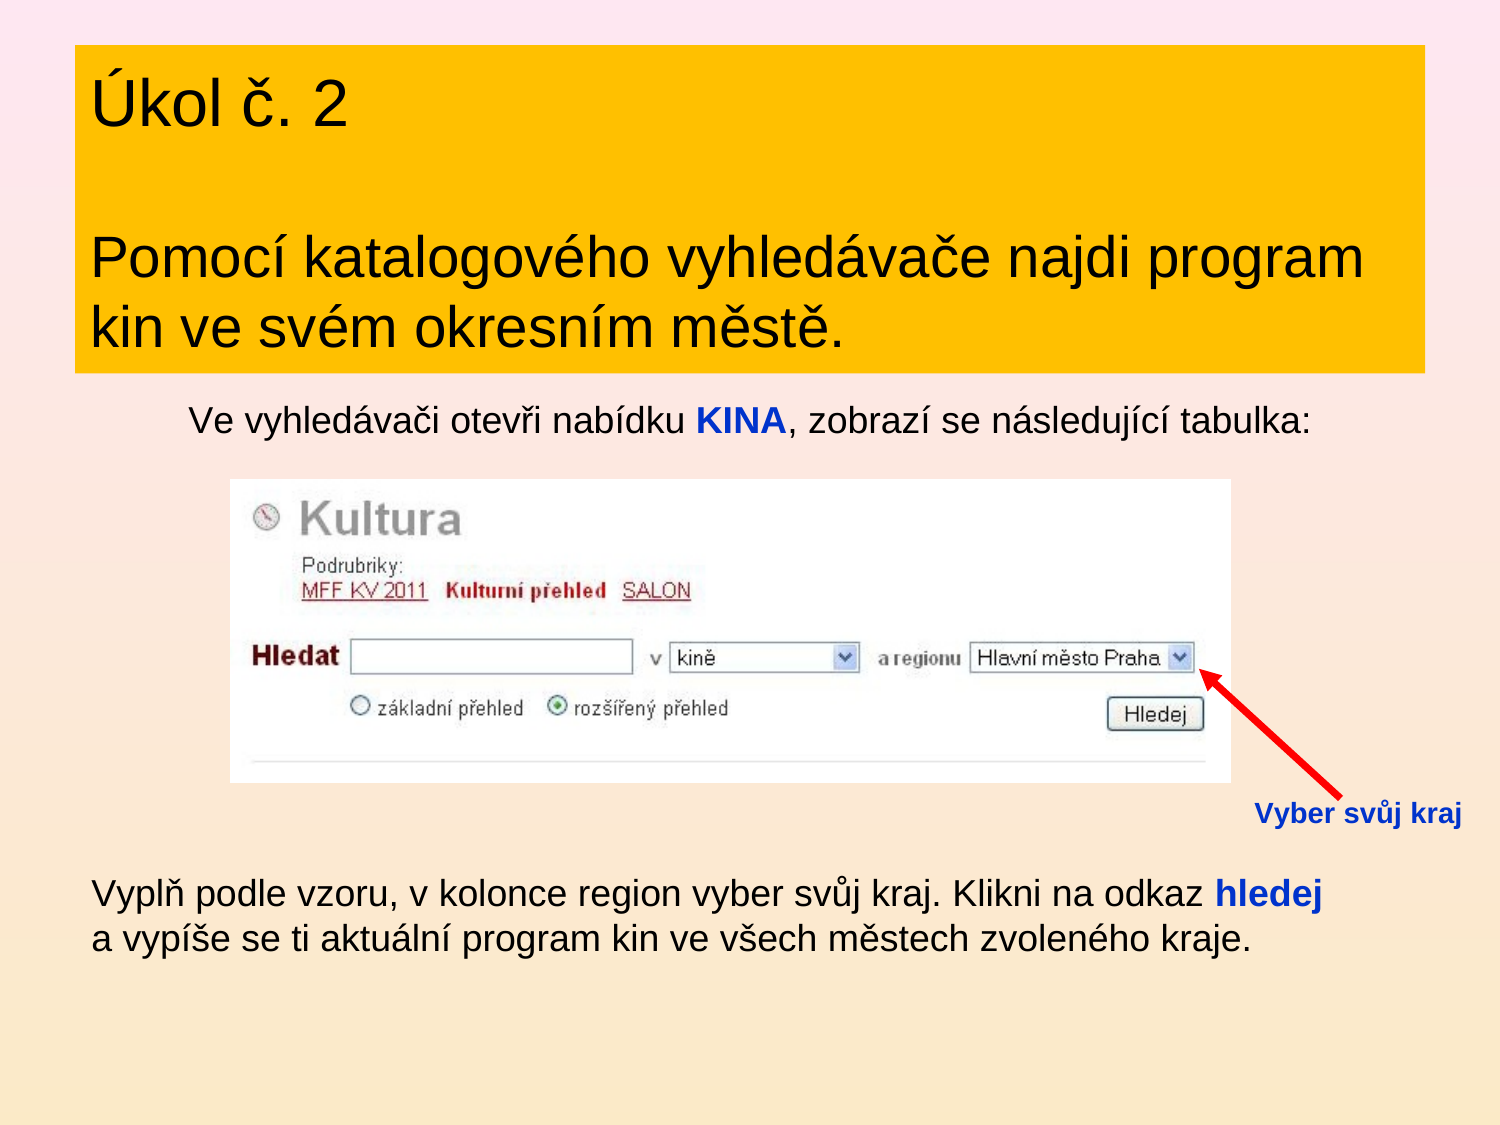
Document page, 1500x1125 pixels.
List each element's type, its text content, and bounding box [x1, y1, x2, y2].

text_box Vyplň podle vzoru, v kolonce region vyber svůj kraj. Klikni na odkaz hledej a vypíše se ti aktuální program kin ve všech městech zvoleného kraje. [76, 860, 1447, 967]
text_box Ve vyhledávači otevři nabídku KINA, zobrazí se následující tabulka: [76, 388, 1424, 449]
picture [230, 479, 1231, 783]
title Úkol č. 2 Pomocí katalogového vyhledávače najdi program kin ve svém okresním městě. [75, 45, 1426, 374]
text_box Vyber svůj kraj [1204, 786, 1478, 838]
